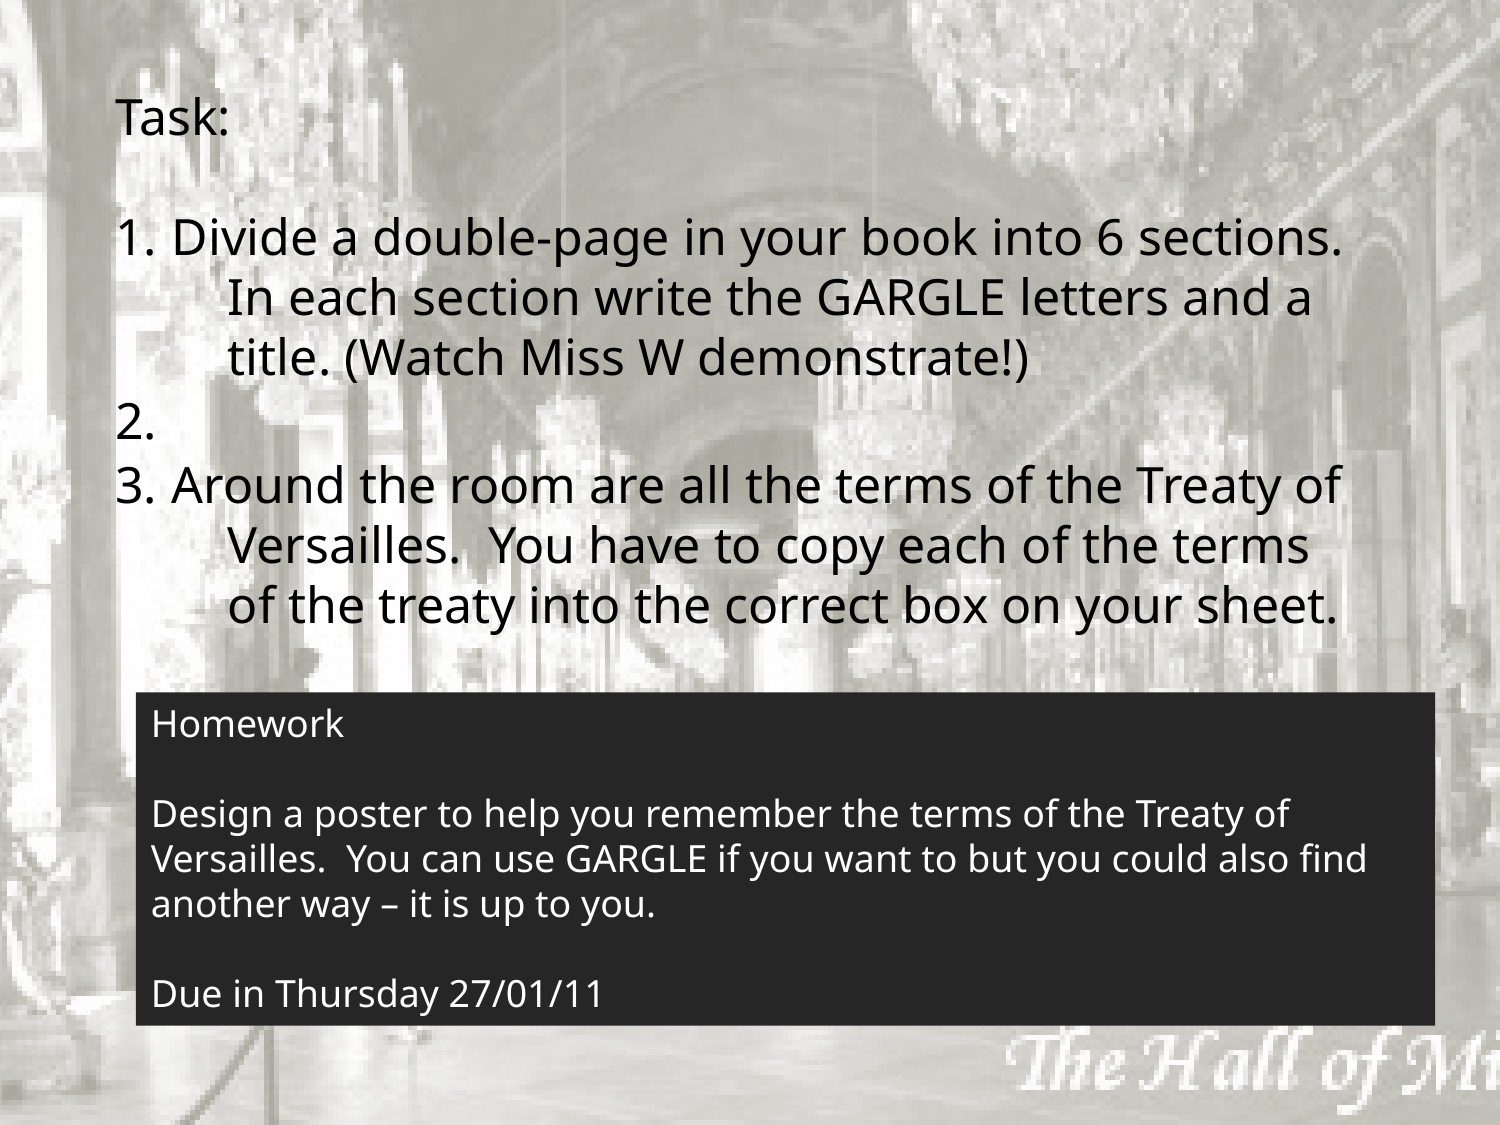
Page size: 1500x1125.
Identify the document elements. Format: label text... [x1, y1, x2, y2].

text_box Homework Design a poster to help you remember the terms of the Treaty of Versailles. You can use GARGLE if you want to but you could also find another way – it is up to you. Due in Thursday 27/01/11 [135, 692, 1436, 1026]
picture [0, 0, 1500, 1125]
text_box Task: Divide a double-page in your book into 6 sections. In each section write the GARGLE letters and a title. (Watch Miss W demonstrate!) Around the room are all the terms of the Treaty of Versailles. You have to copy each of the terms of the treaty into the correct box on your sheet. [100, 78, 1377, 639]
